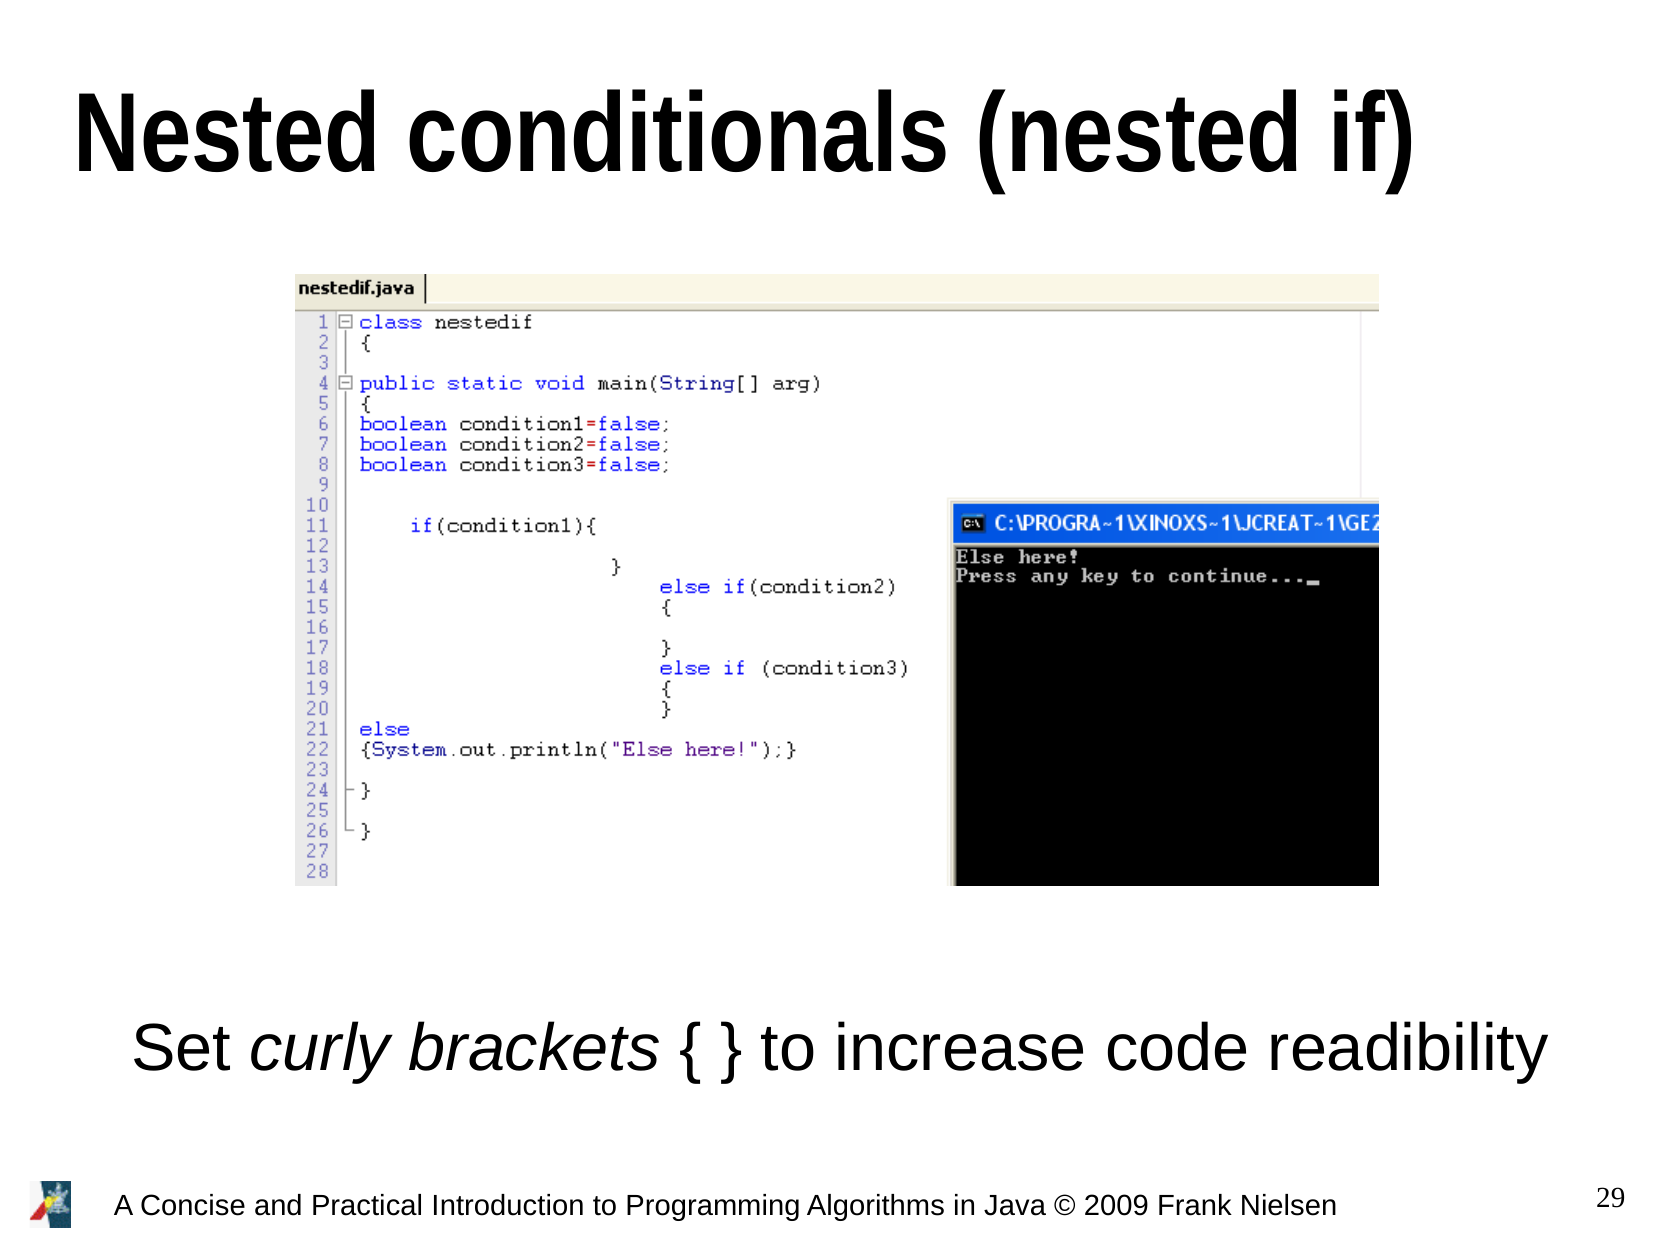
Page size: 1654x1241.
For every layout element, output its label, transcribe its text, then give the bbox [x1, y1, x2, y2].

text_box Set curly brackets { } to increase code readibility [116, 1002, 1565, 1093]
picture [295, 274, 1379, 886]
text_box Nested conditionals (nested if) [59, 59, 1625, 203]
picture [29, 1181, 71, 1228]
